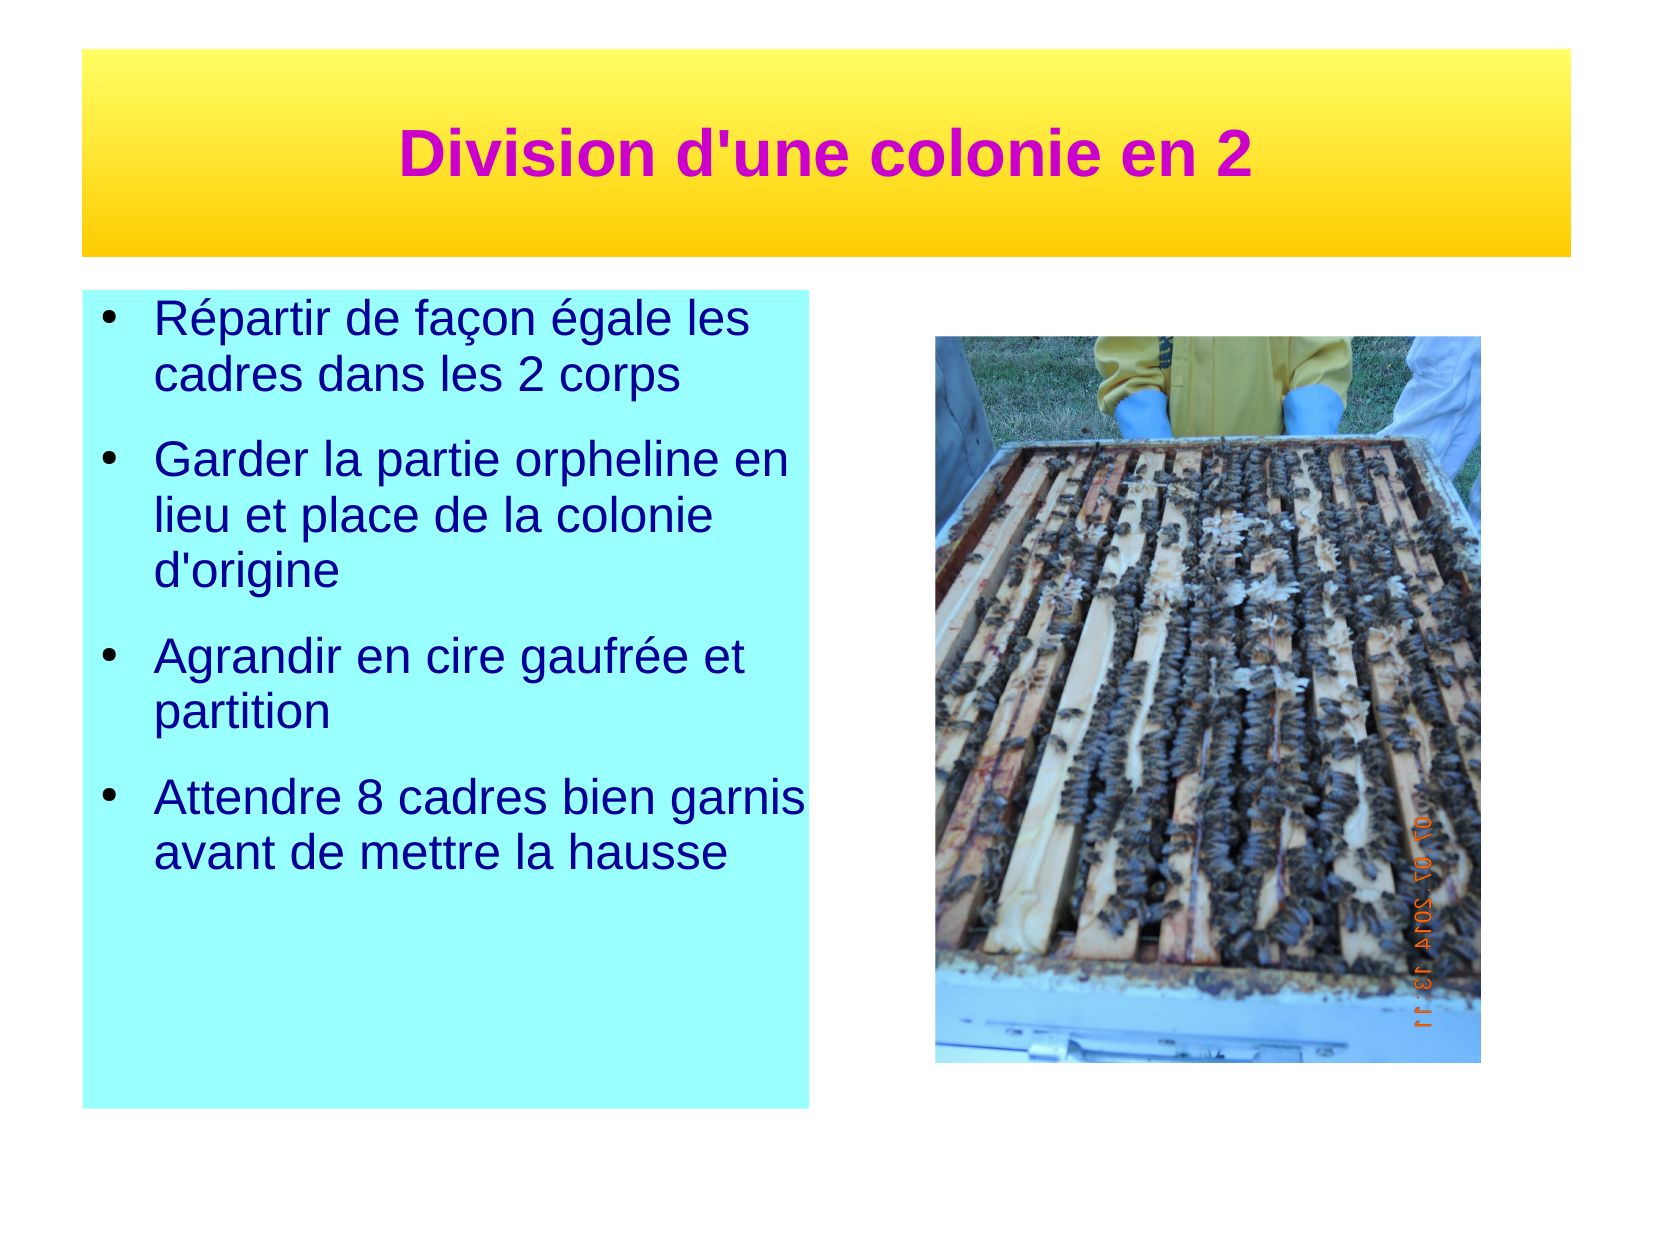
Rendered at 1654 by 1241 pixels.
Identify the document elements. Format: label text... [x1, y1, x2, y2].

title Division d'une colonie en 2 [82, 49, 1571, 257]
list Répartir de façon égale les cadres dans les 2 corps Garder la partie orpheline en lieu et place de la colonie d'origine Agrandir en cire gaufrée et partition Attendre 8 cadres bien garnis avant de mettre la hausse [82, 290, 809, 1109]
picture [935, 336, 1481, 1063]
